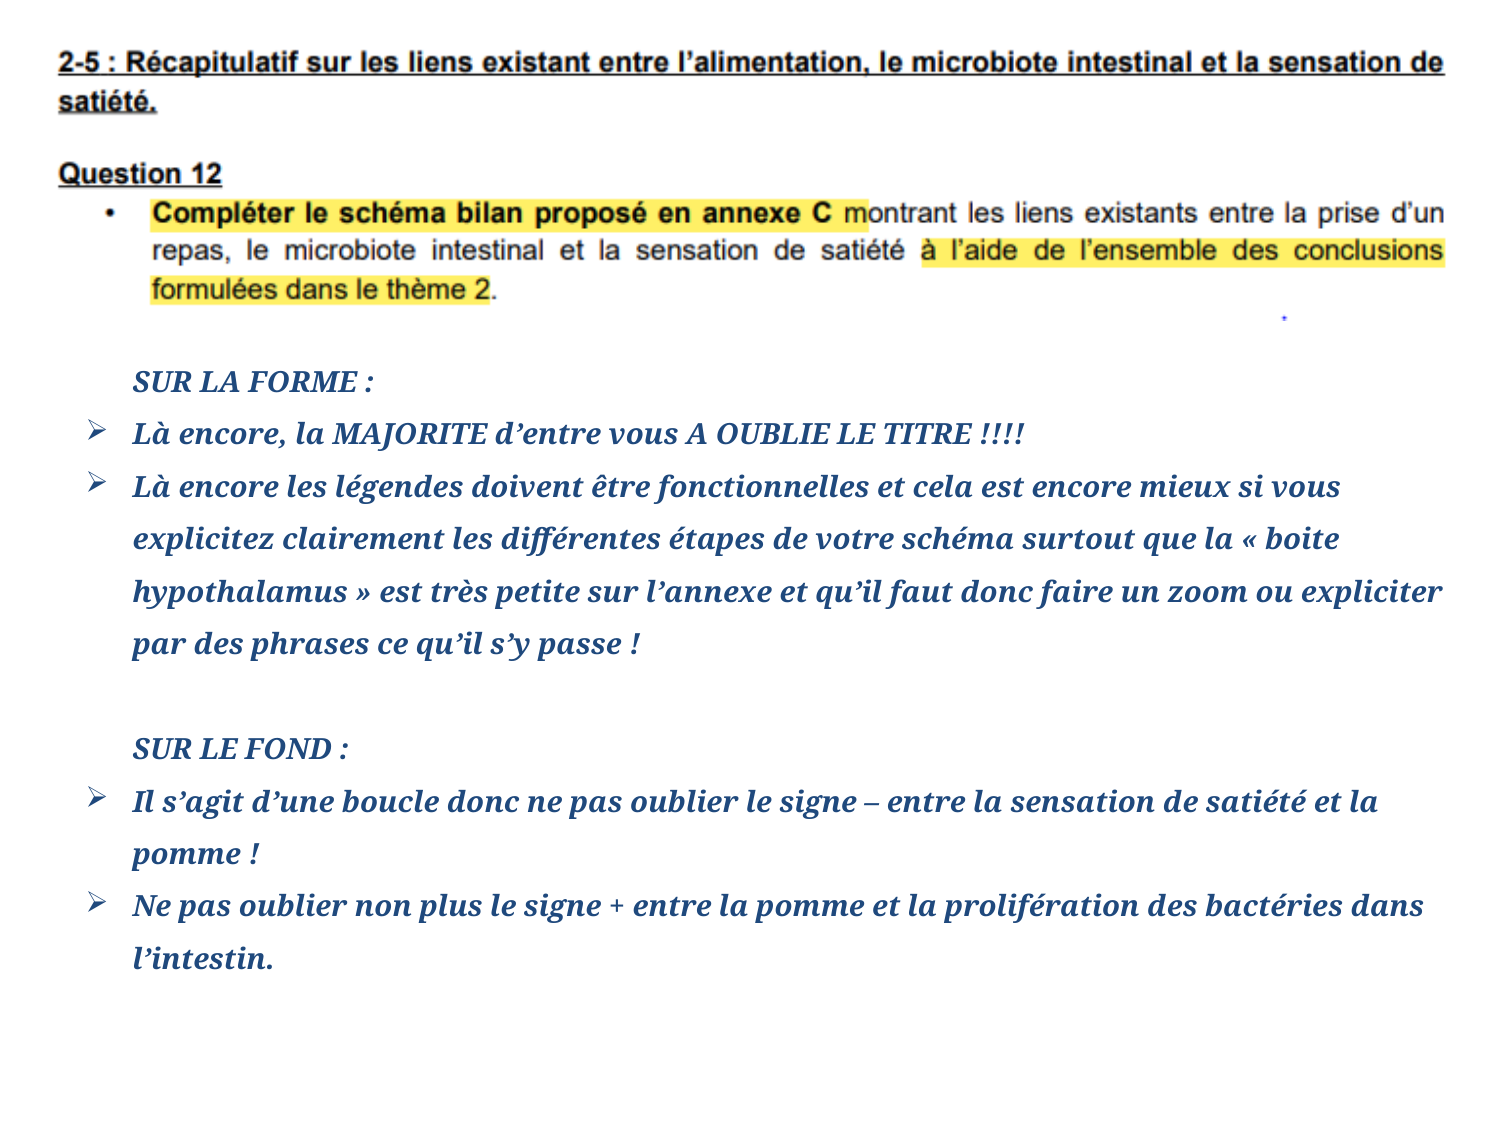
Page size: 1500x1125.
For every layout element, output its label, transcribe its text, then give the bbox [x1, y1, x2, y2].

picture [47, 35, 1477, 321]
text_box SUR LA FORME : Là encore, la MAJORITE d’entre vous A OUBLIE LE TITRE !!!! Là encore les légendes doivent être fonctionnelles et cela est encore mieux si vous explicitez clairement les différentes étapes de votre schéma surtout que la « boite hypothalamus » est très petite sur l’annexe et qu’il faut donc faire un zoom ou expliciter par des phrases ce qu’il s’y passe ! SUR LE FOND : Il s’agit d’une boucle donc ne pas oublier le signe – entre la sensation de satiété et la pomme ! Ne pas oublier non plus le signe + entre la pomme et la prolifération des bactéries dans l’intestin. [70, 338, 1500, 1036]
